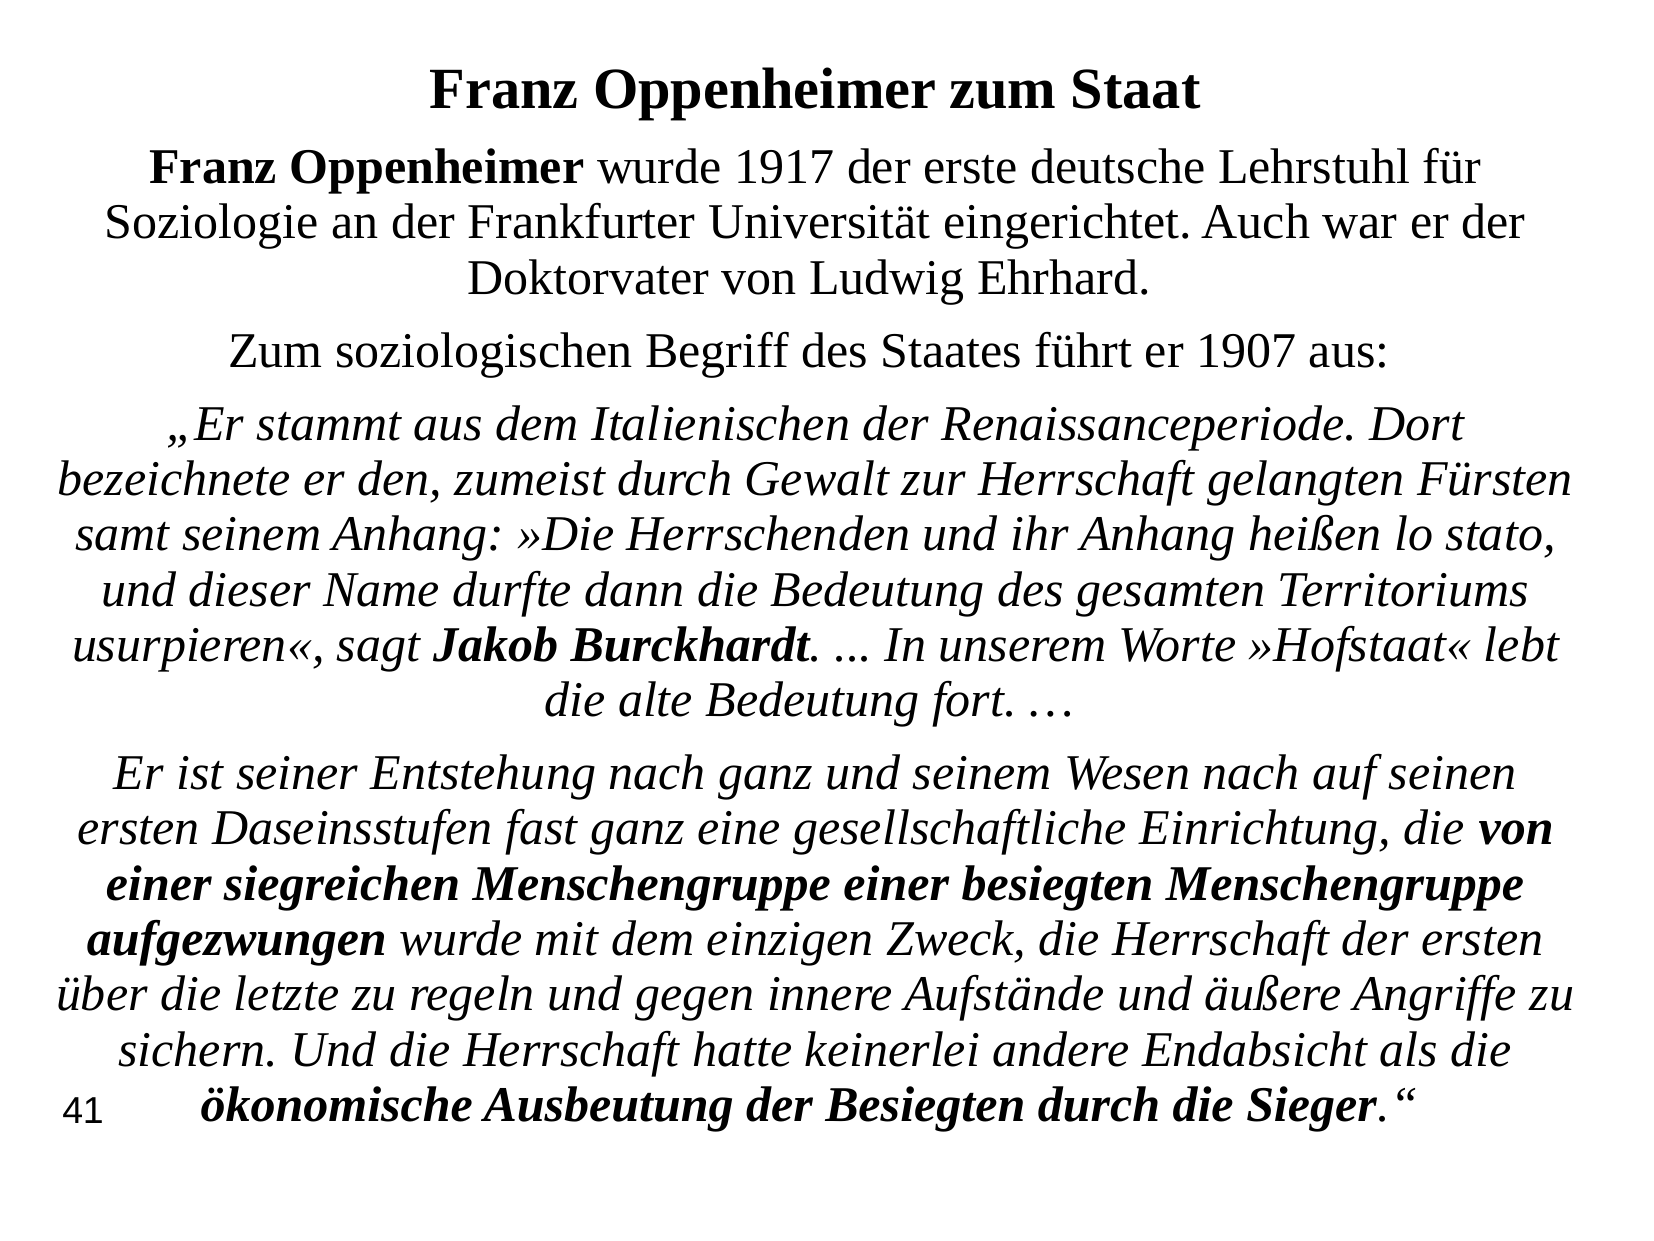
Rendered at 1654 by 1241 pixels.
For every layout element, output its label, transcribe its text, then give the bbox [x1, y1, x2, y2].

text_box <Nummer> [47, 1082, 265, 1153]
text_box Franz Oppenheimer zum Staat Franz Oppenheimer wurde 1917 der erste deutsche Lehrstuhl für Soziologie an der Frankfurter Universität eingerichtet. Auch war er der Doktorvater von Ludwig Ehrhard. Zum soziologischen Begriff des Staates führt er 1907 aus: „Er stammt aus dem Italienischen der Renaissanceperiode. Dort bezeichnete er den, zumeist durch Gewalt zur Herrschaft gelangten Fürsten samt seinem Anhang: »Die Herrschenden und ihr Anhang heißen lo stato, und dieser Name durfte dann die Bedeutung des gesamten Territoriums usurpieren«, sagt Jakob Burckhardt. ... In unserem Worte »Hofstaat« lebt die alte Bedeutung fort. … Er ist seiner Entstehung nach ganz und seinem Wesen nach auf seinen ersten Daseinsstufen fast ganz eine gesellschaftliche Einrichtung, die von einer siegreichen Menschengruppe einer besiegten Menschengruppe aufgezwungen wurde mit dem einzigen Zweck, die Herrschaft der ersten über die letzte zu regeln und gegen innere Aufstände und äußere Angriffe zu sichern. Und die Herrschaft hatte keinerlei andere Endabsicht als die ökonomische Ausbeutung der Besiegten durch die Sieger.“ [41, 49, 1607, 1152]
